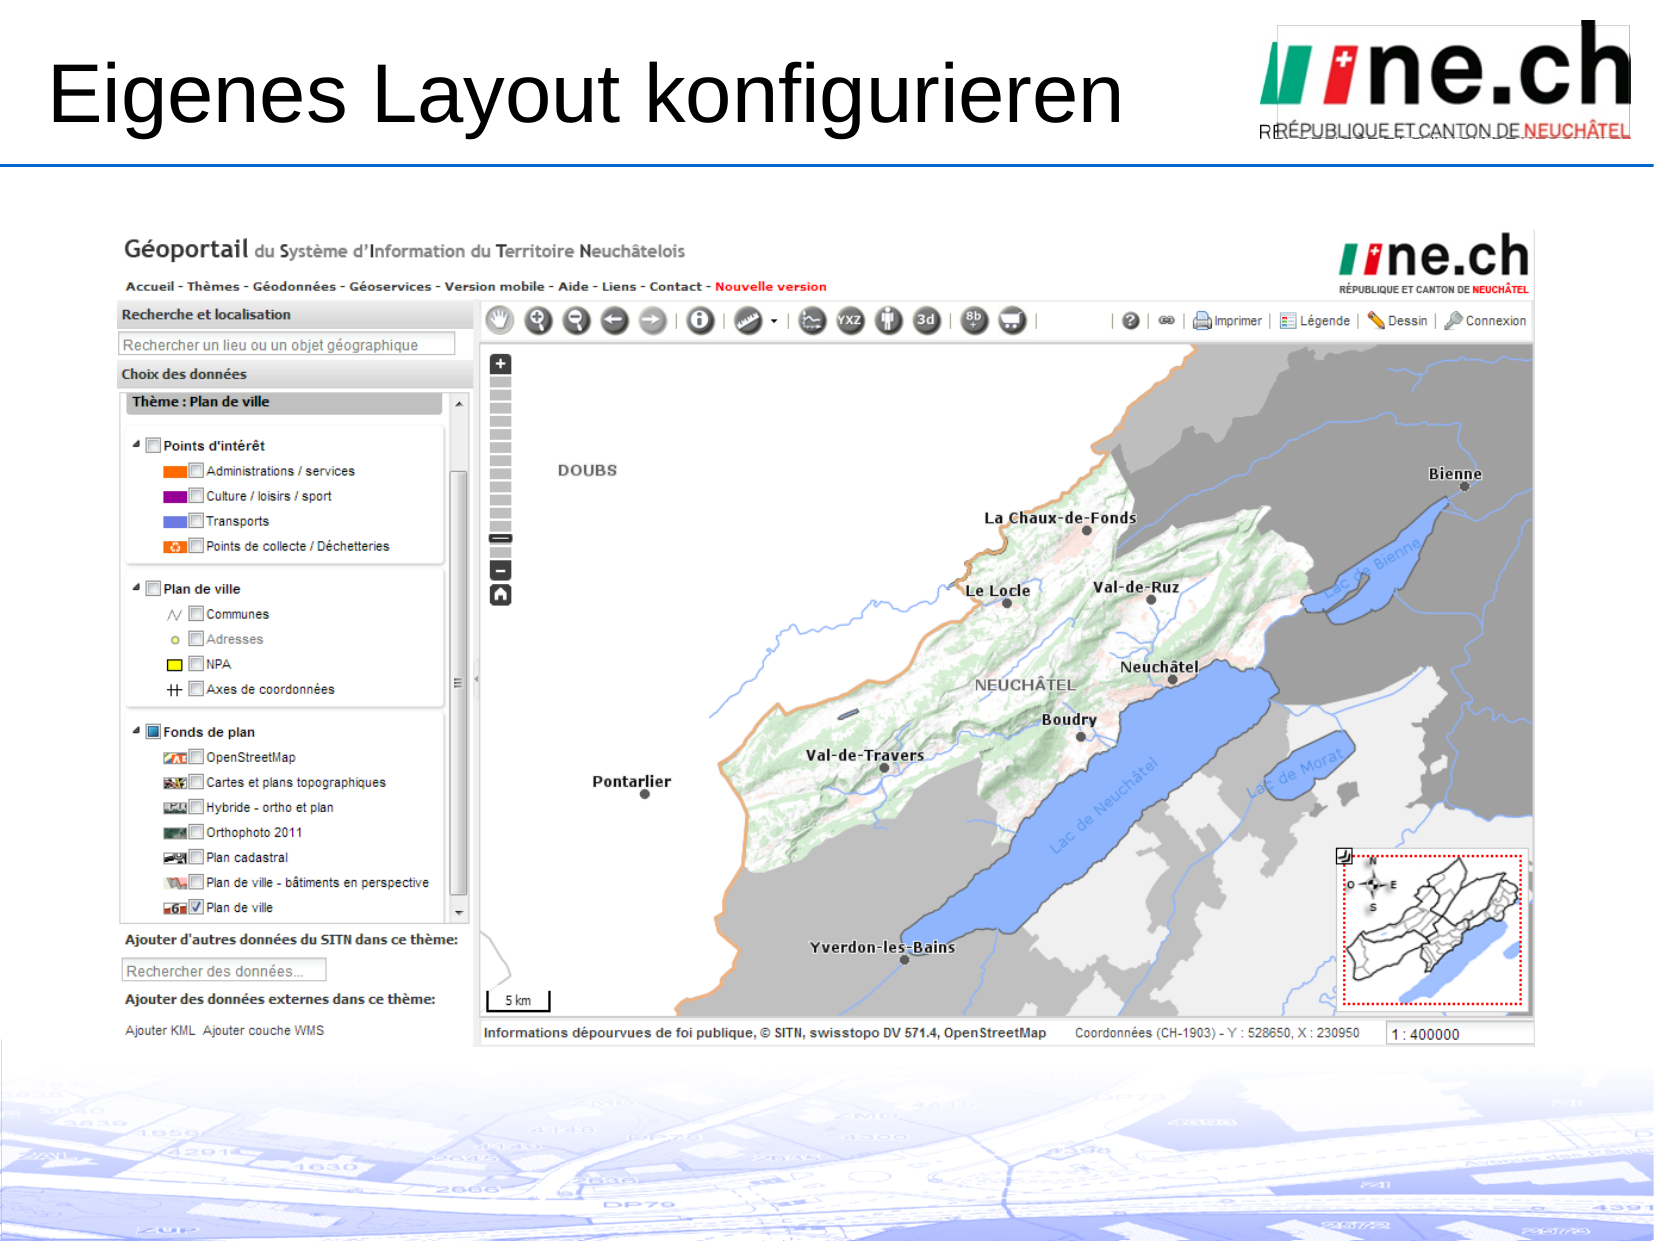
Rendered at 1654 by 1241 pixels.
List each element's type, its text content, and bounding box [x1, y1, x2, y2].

picture [1536, 24, 1631, 139]
picture [0, 230, 1654, 1241]
title Eigenes Layout konfigurieren [47, 0, 1536, 198]
